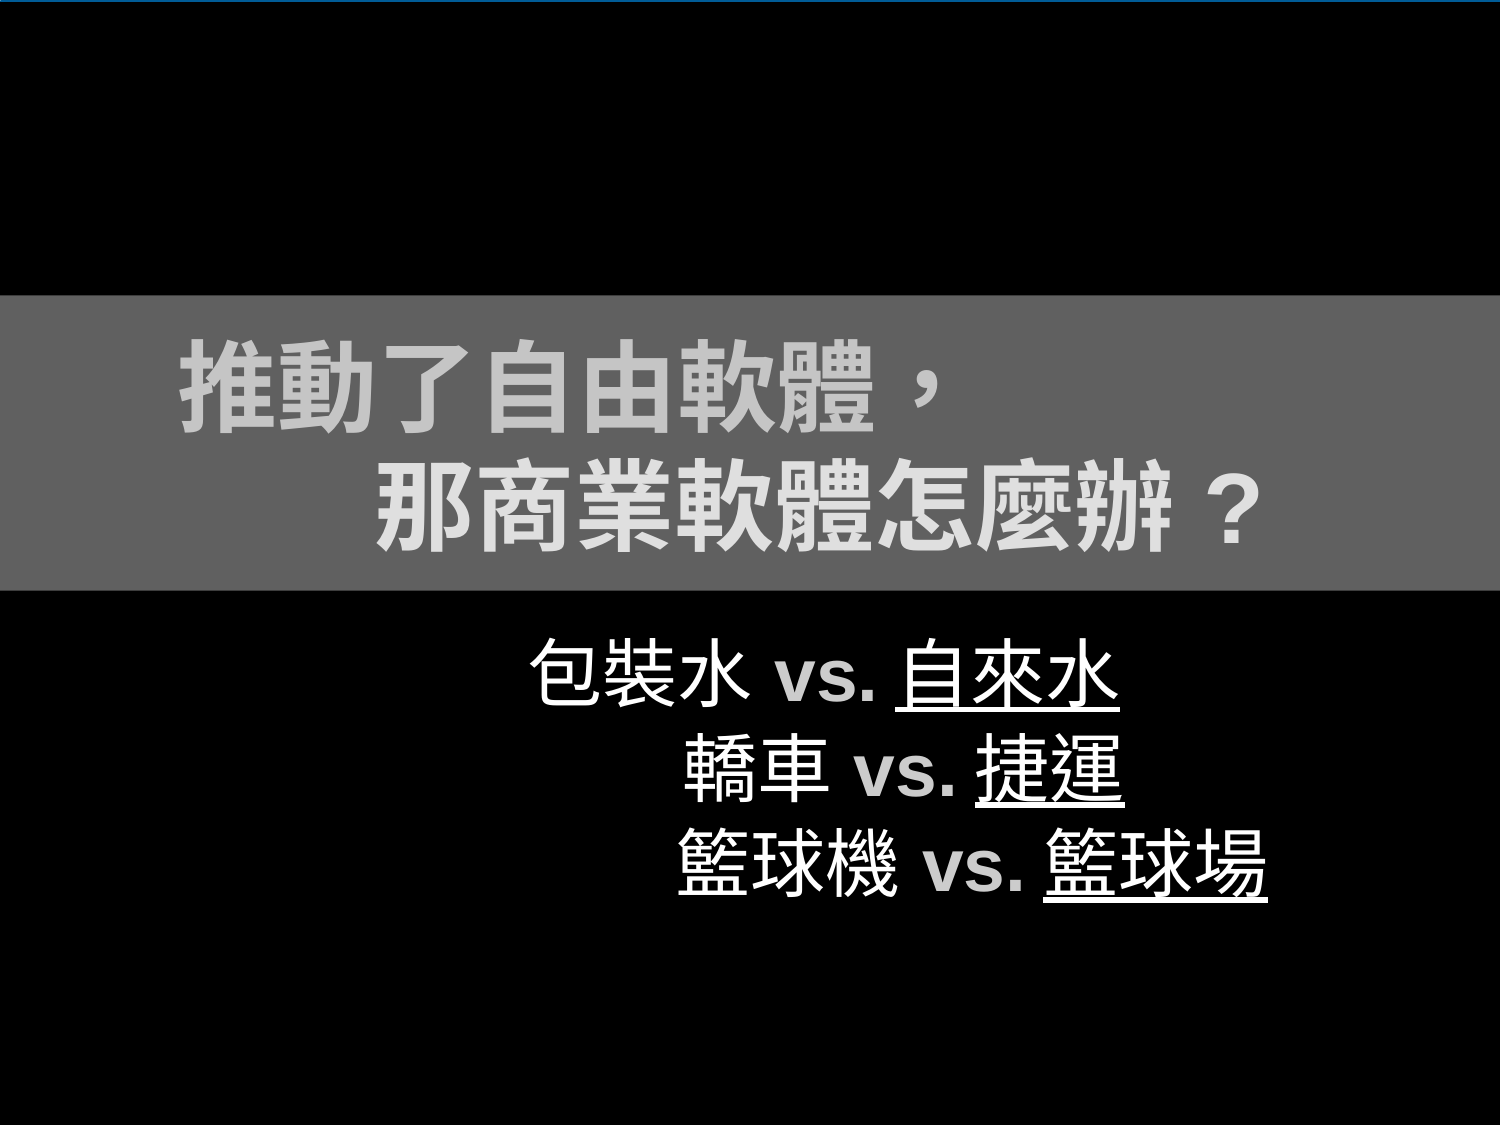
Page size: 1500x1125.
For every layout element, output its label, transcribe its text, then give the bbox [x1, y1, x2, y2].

text_box 包裝水vs.自來水 [475, 613, 1185, 719]
text_box 轎車vs.捷運 [608, 708, 1406, 814]
text_box 籃球機vs.籃球場 [623, 814, 1303, 910]
text_box [0, 2, 1500, 1125]
